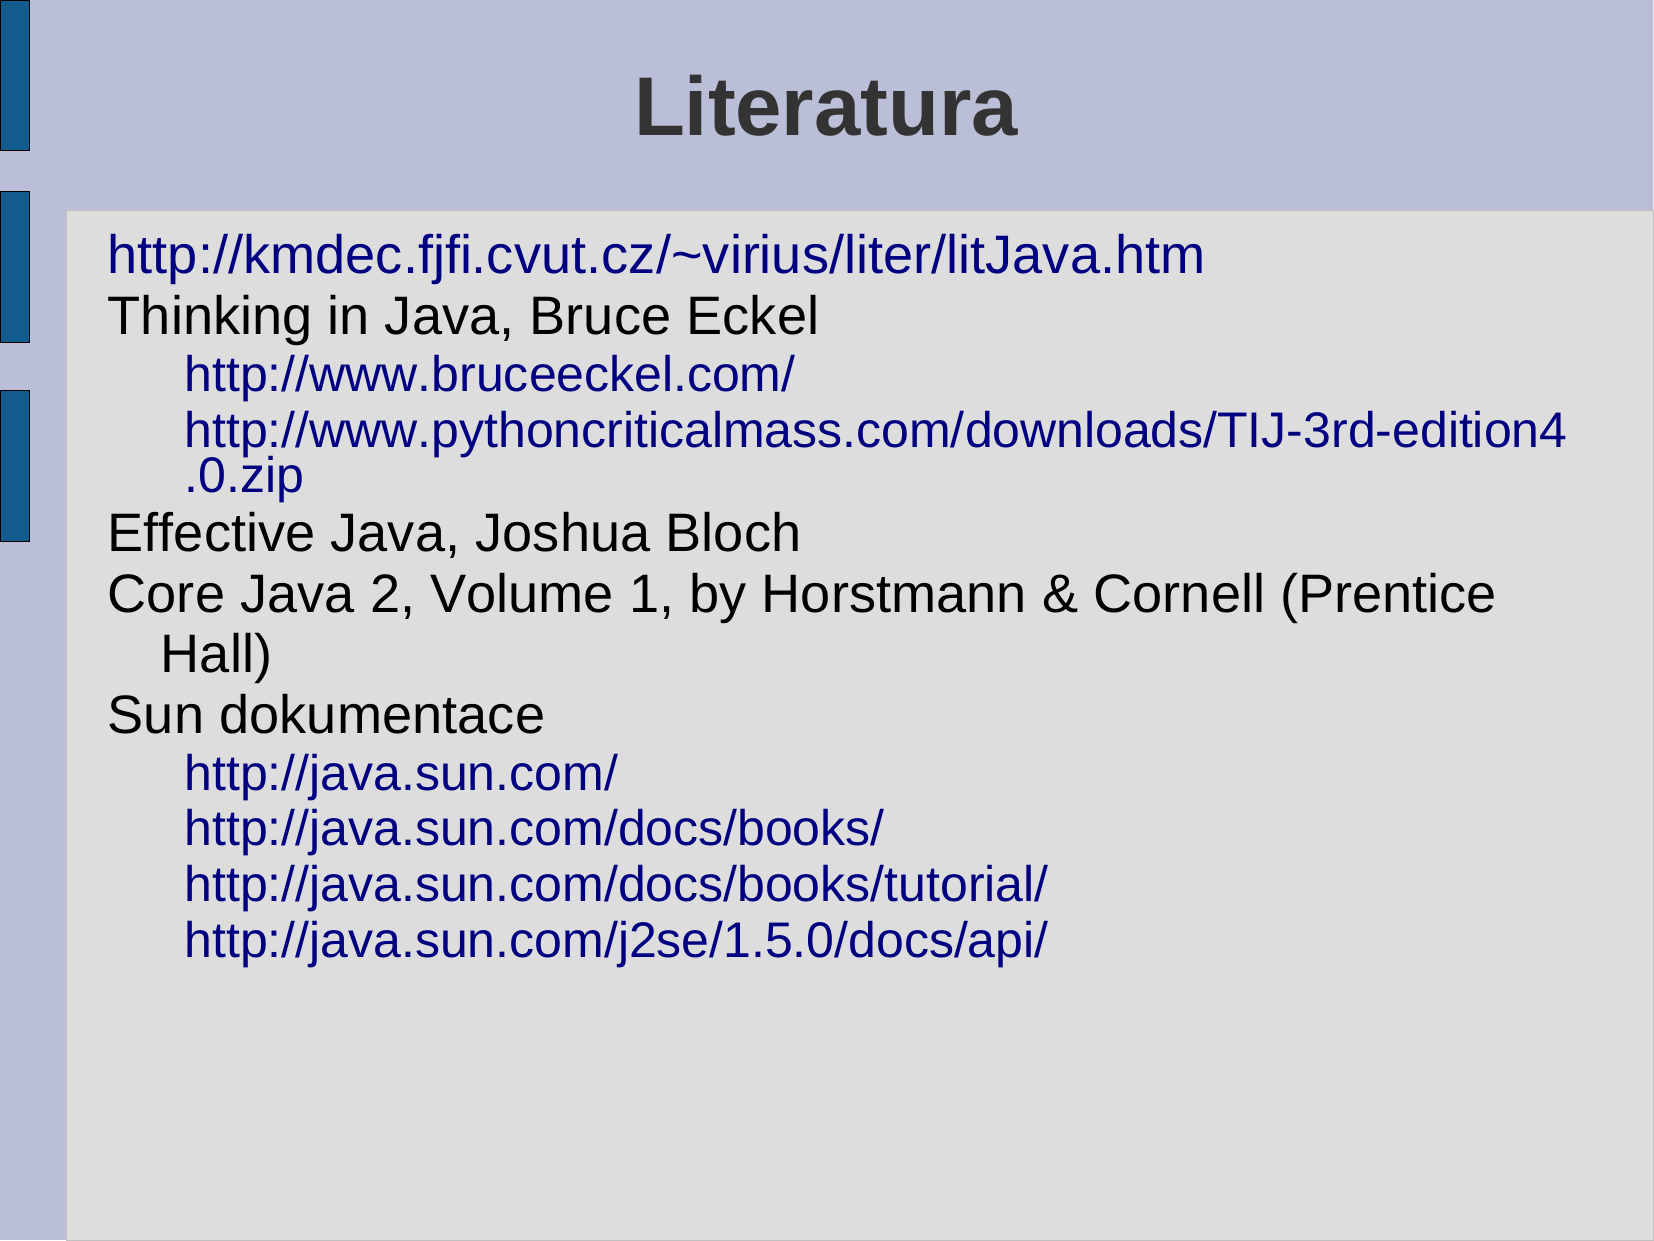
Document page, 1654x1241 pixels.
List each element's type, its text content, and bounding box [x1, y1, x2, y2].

title Literatura [120, 17, 1533, 196]
list http://kmdec.fjfi.cvut.cz/~virius/liter/litJava.htm Thinking in Java, Bruce Eckel http://www.bruceeckel.com/ http://www.pythoncriticalmass.com/downloads/TIJ-3rd-edition4.0.zip Effective Java, Joshua Bloch Core Java 2, Volume 1, by Horstmann & Cornell (Prentice Hall) Sun dokumentace http://java.sun.com/ http://java.sun.com/docs/books/ http://java.sun.com/docs/books/tutorial/ http://java.sun.com/j2se/1.5.0/docs/api/ [90, 225, 1576, 1171]
